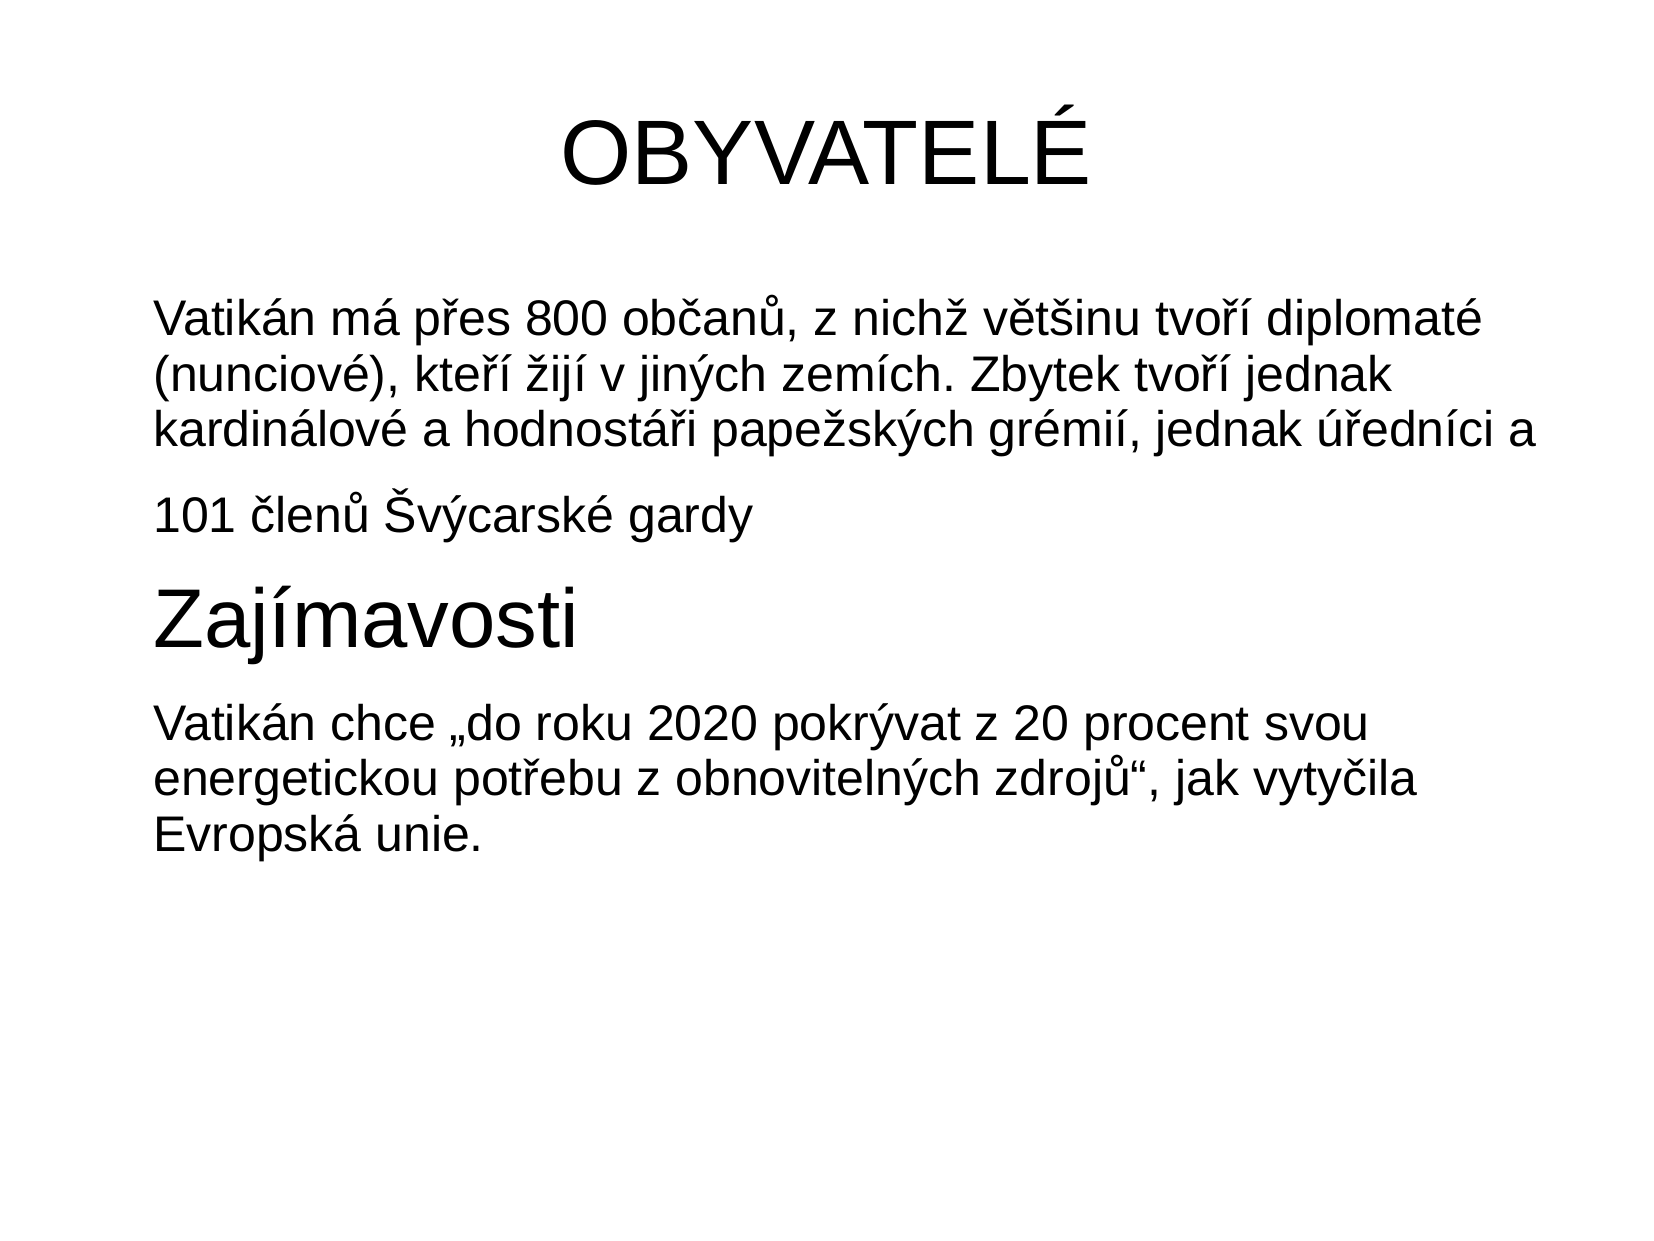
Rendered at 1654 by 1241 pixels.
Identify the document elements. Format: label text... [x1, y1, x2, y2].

list Vatikán má přes 800 občanů, z nichž většinu tvoří diplomaté (nunciové), kteří žijí v jiných zemích. Zbytek tvoří jednak kardinálové a hodnostáři papežských grémií, jednak úředníci a 101 členů Švýcarské gardy Zajímavosti Vatikán chce „do roku 2020 pokrývat z 20 procent svou energetickou potřebu z obnovitelných zdrojů“, jak vytyčila Evropská unie. [82, 290, 1571, 1109]
title OBYVATELÉ [82, 49, 1571, 257]
